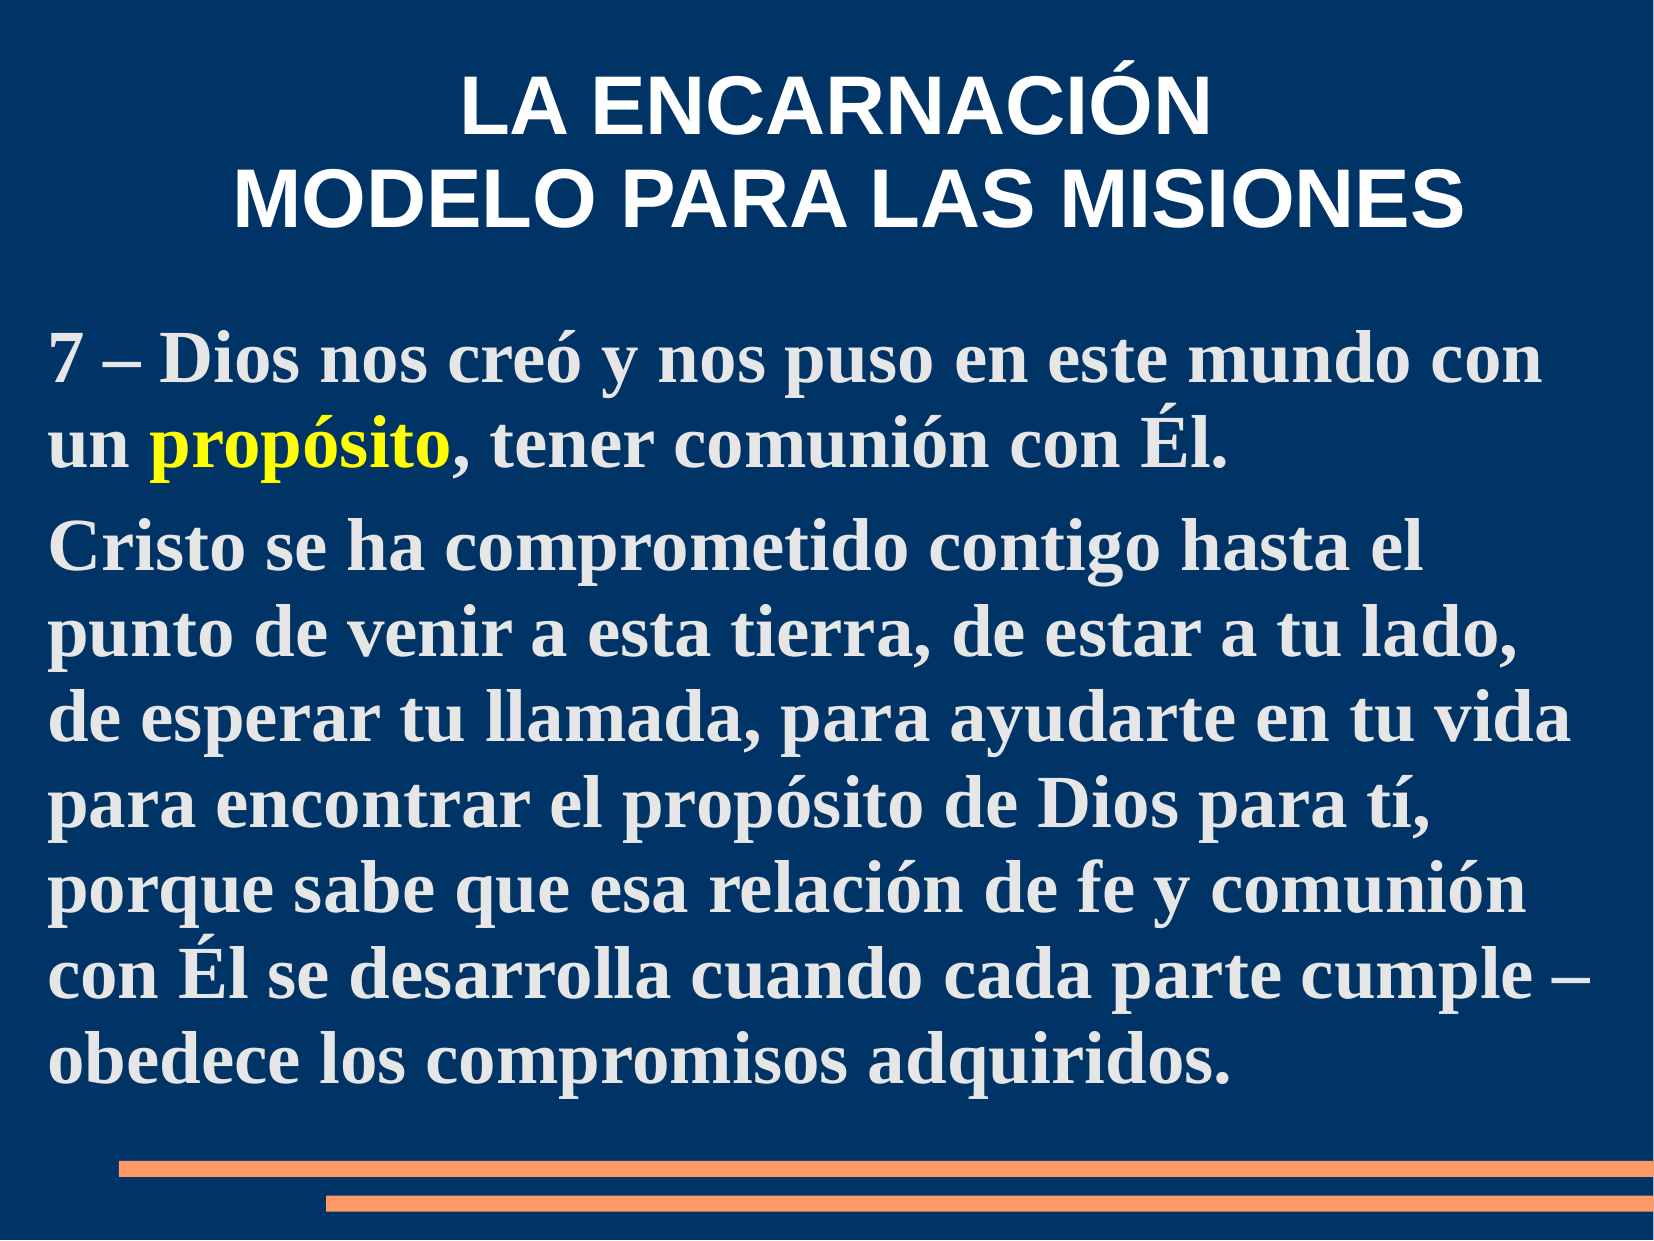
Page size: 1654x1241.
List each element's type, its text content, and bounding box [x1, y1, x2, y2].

list 7 – Dios nos creó y nos puso en este mundo con un propósito, tener comunión con Él. Cristo se ha comprometido contigo hasta el punto de venir a esta tierra, de estar a tu lado, de esperar tu llamada, para ayudarte en tu vida para encontrar el propósito de Dios para tí, porque sabe que esa relación de fe y comunión con Él se desarrolla cuando cada parte cumple – obedece los compromisos adquiridos. [47, 310, 1607, 1134]
title LA ENCARNACIÓN MODELO PARA LAS MISIONES [121, 46, 1534, 254]
